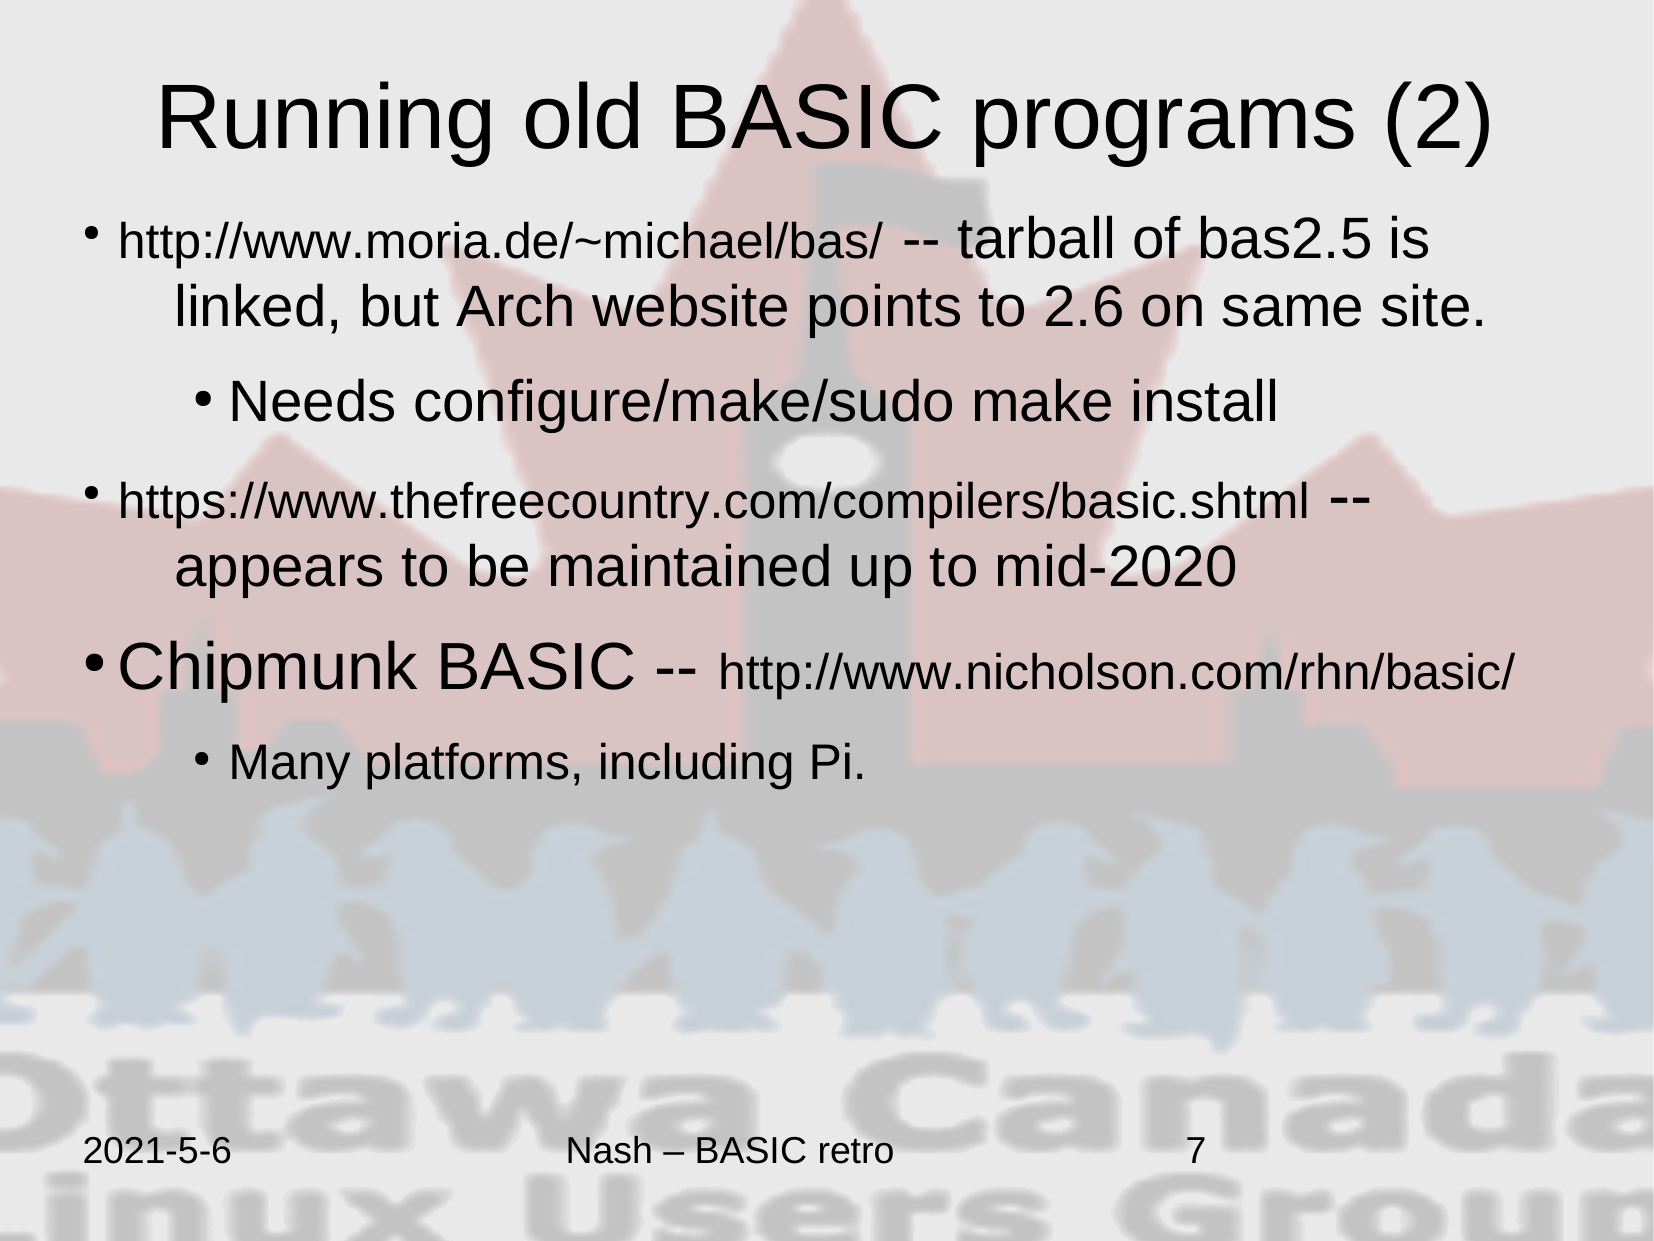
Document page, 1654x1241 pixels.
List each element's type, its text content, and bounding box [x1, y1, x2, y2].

title Running old BASIC programs (2) [82, 14, 1570, 194]
picture [0, 0, 1654, 1241]
list http://www.moria.de/~michael/bas/ -- tarball of bas2.5 is linked, but Arch website points to 2.6 on same site. Needs configure/make/sudo make install https://www.thefreecountry.com/compilers/basic.shtml -- appears to be maintained up to mid-2020 Chipmunk BASIC -- http://www.nicholson.com/rhn/basic/ Many platforms, including Pi. [82, 194, 1595, 1087]
